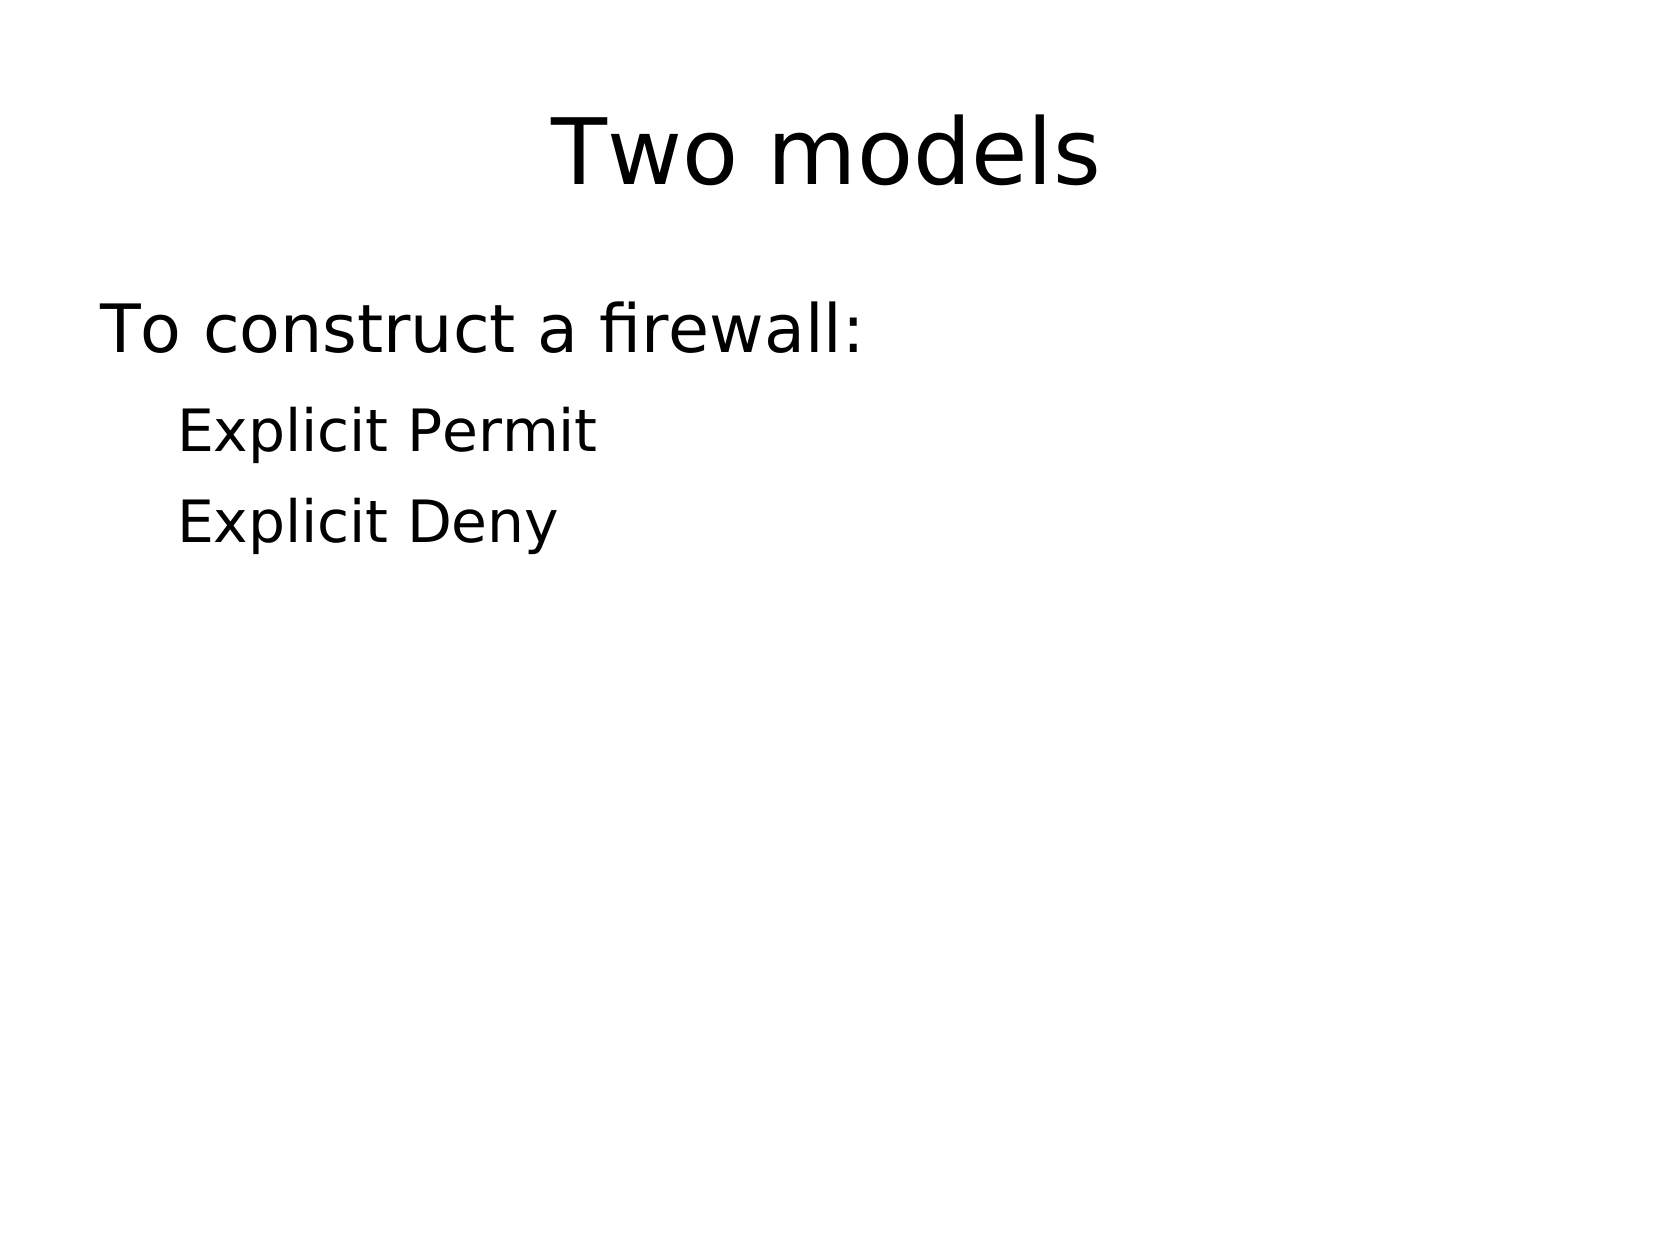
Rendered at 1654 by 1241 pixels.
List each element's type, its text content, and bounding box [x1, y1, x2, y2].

list To construct a firewall: Explicit Permit Explicit Deny [82, 290, 1571, 1094]
title Two models [82, 56, 1571, 250]
